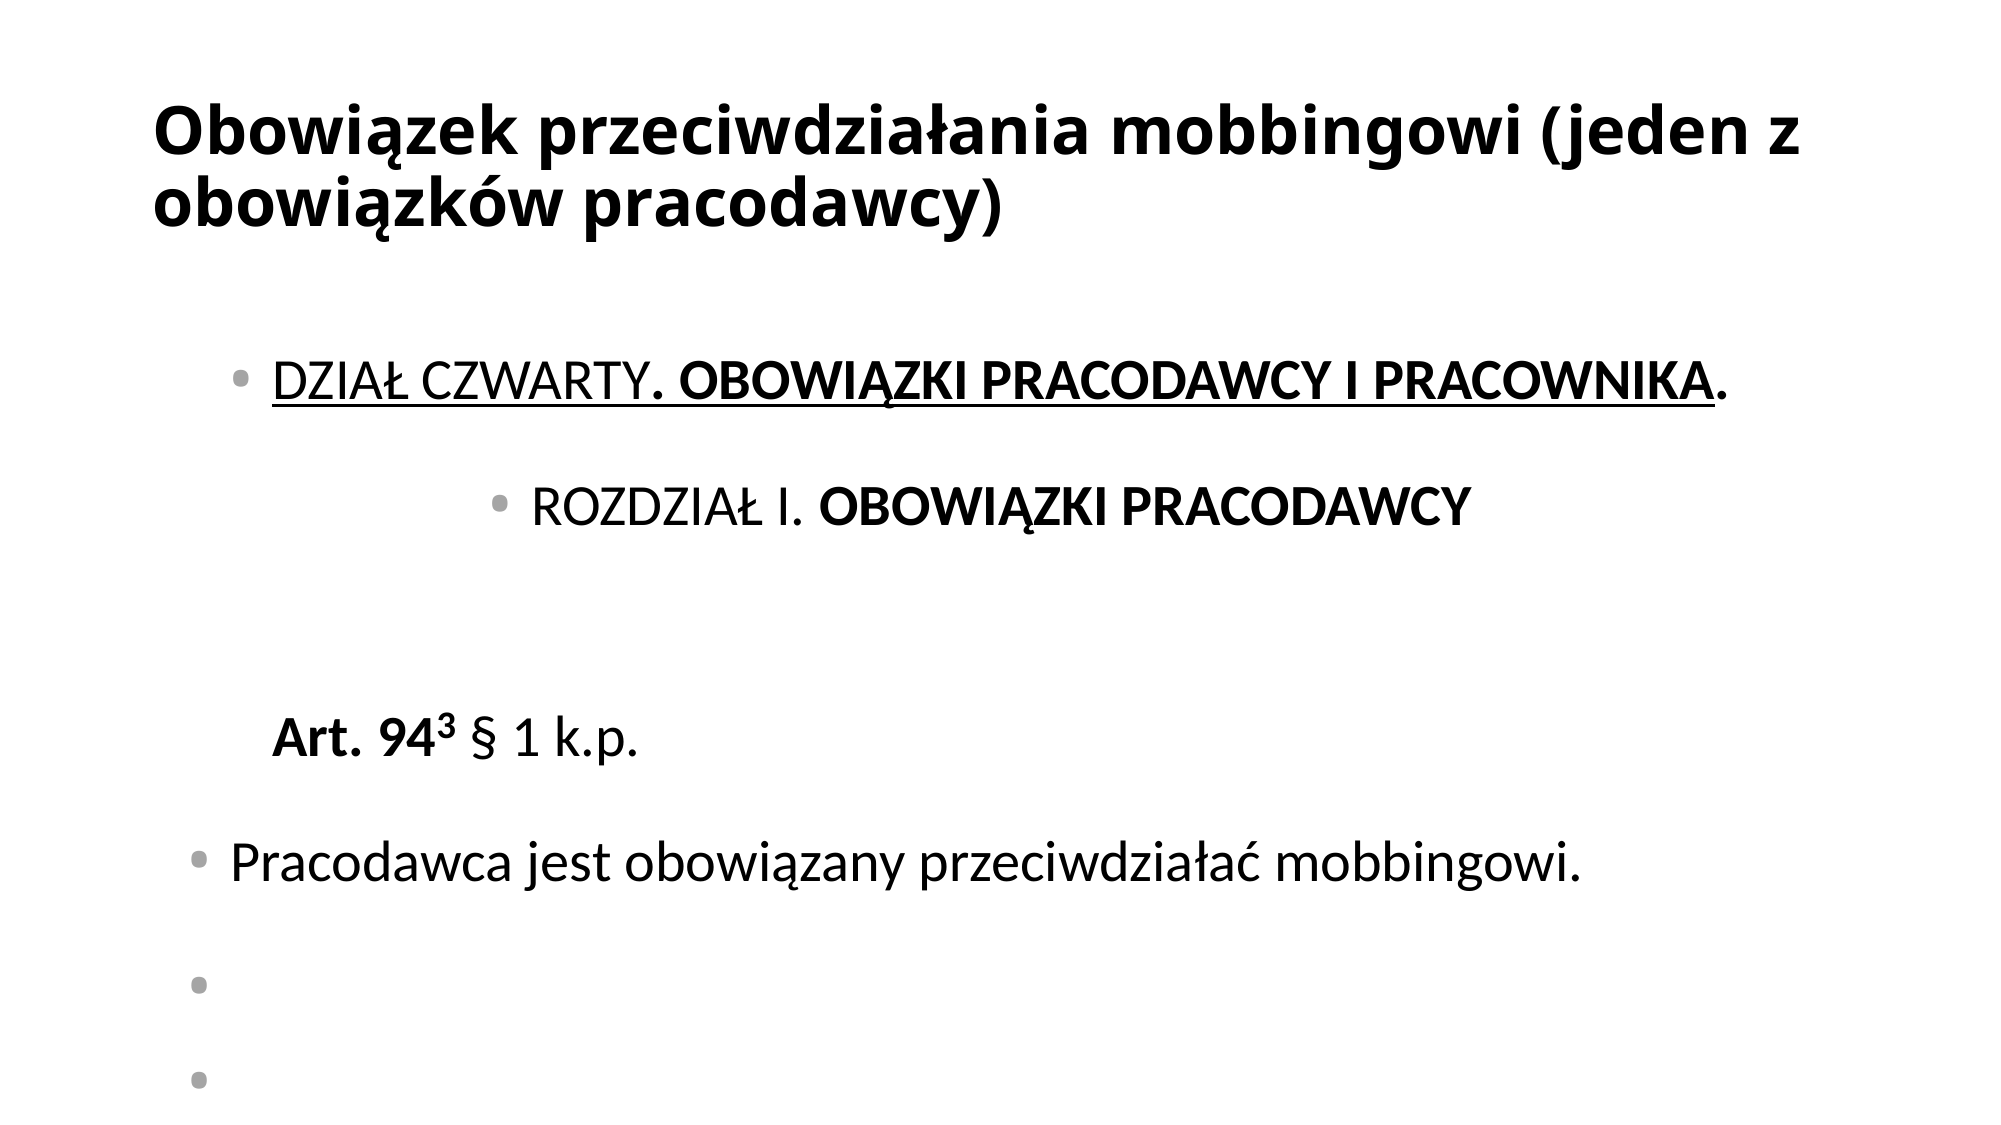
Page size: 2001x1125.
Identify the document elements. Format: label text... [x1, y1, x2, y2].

title Obowiązek przeciwdziałania mobbingowi (jeden z obowiązków pracodawcy) [137, 59, 1863, 278]
list DZIAŁ CZWARTY. OBOWIĄZKI PRACODAWCY I PRACOWNIKA. ROZDZIAŁ I. OBOWIĄZKI PRACODAWCY Art. 943 § 1 k.p. Pracodawca jest obowiązany przeciwdziałać mobbingowi. [137, 299, 1863, 1014]
